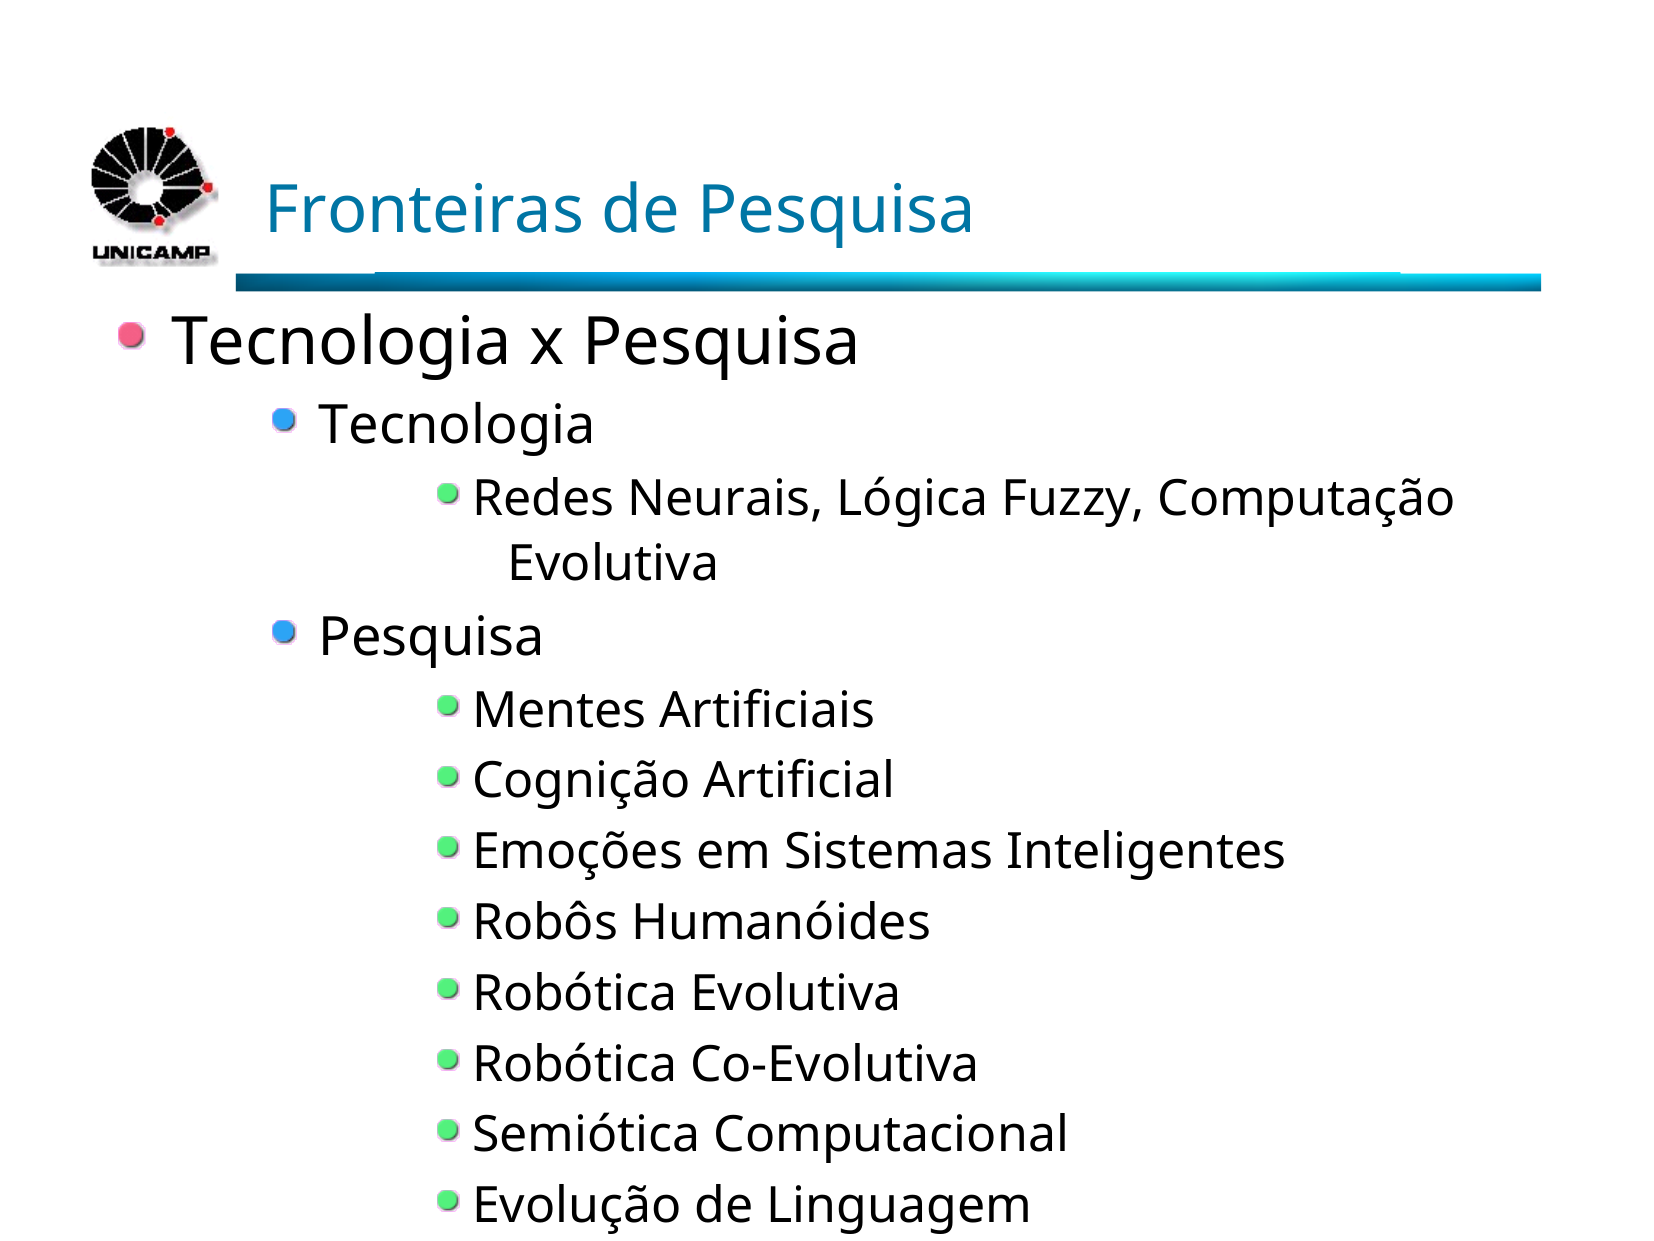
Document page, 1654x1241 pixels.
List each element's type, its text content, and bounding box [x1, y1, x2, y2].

list Tecnologia x Pesquisa Tecnologia Redes Neurais, Lógica Fuzzy, Computação Evolutiva Pesquisa Mentes Artificiais Cognição Artificial Emoções em Sistemas Inteligentes Robôs Humanóides Robótica Evolutiva Robótica Co-Evolutiva Semiótica Computacional Evolução de Linguagem Consciência [82, 295, 1562, 1182]
picture [436, 1189, 461, 1213]
title Fronteiras de Pesquisa [264, 42, 1534, 250]
picture [125, 272, 1654, 295]
